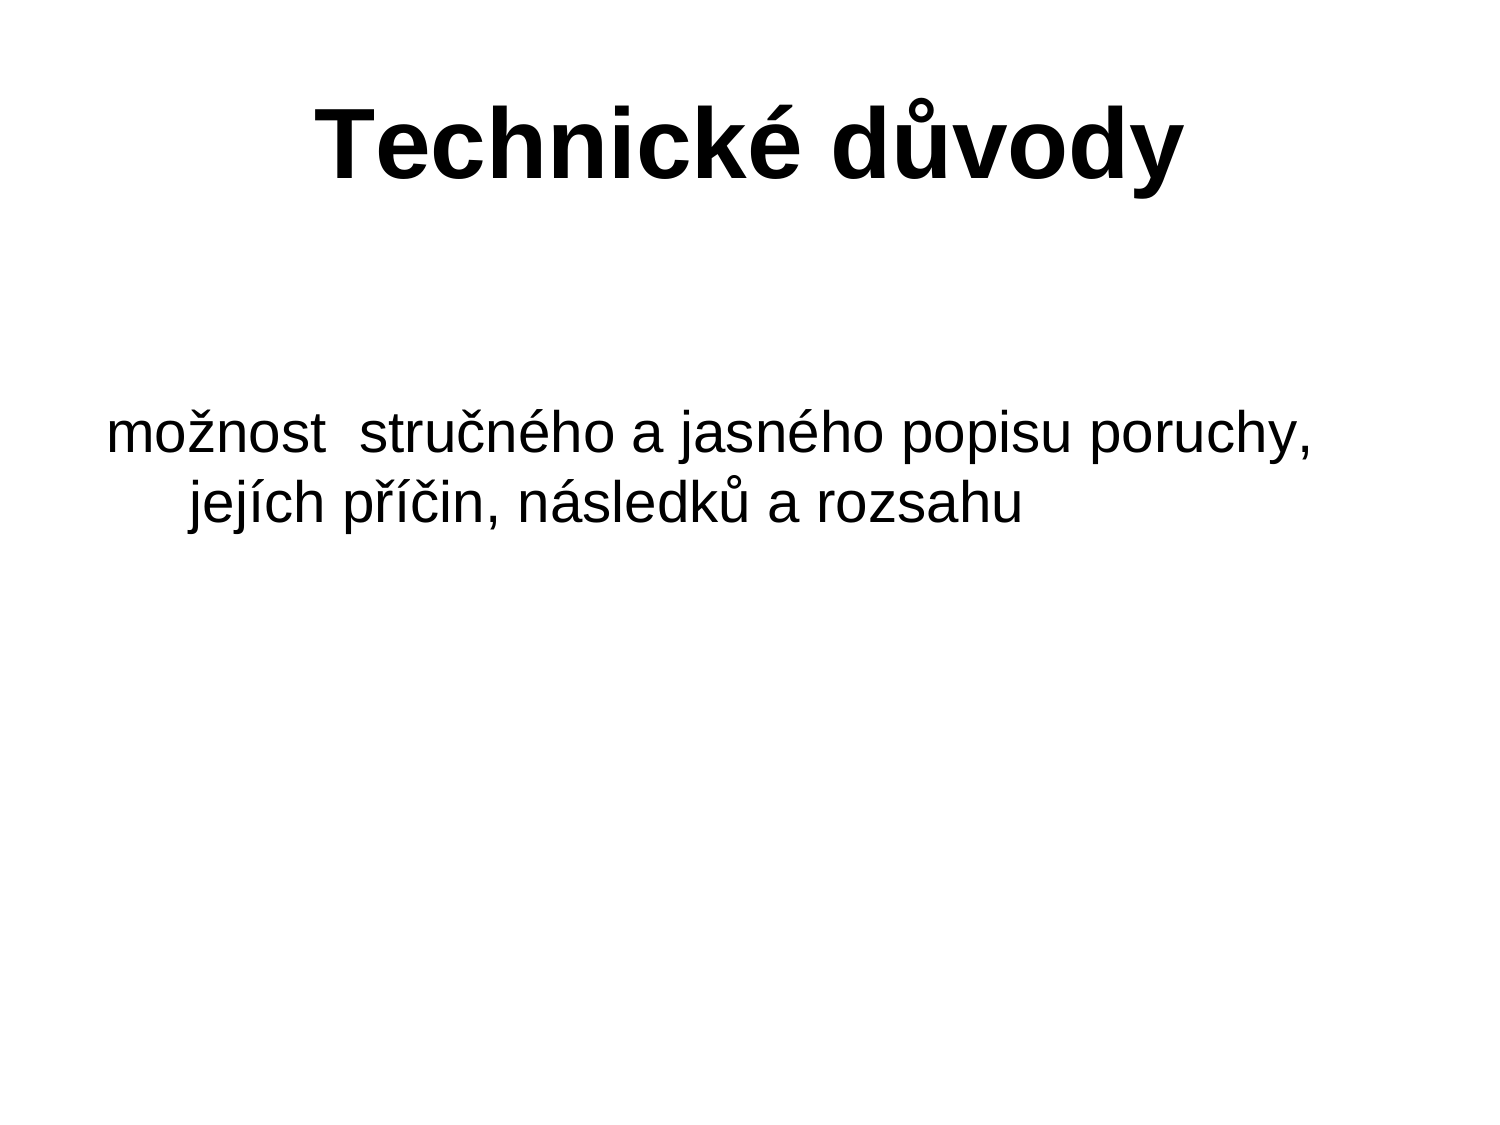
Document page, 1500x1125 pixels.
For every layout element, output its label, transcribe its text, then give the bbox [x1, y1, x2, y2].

title Technické důvody [75, 45, 1426, 233]
list možnost stručného a jasného popisu poruchy, jejích příčin, následků a rozsahu [75, 262, 1426, 1006]
